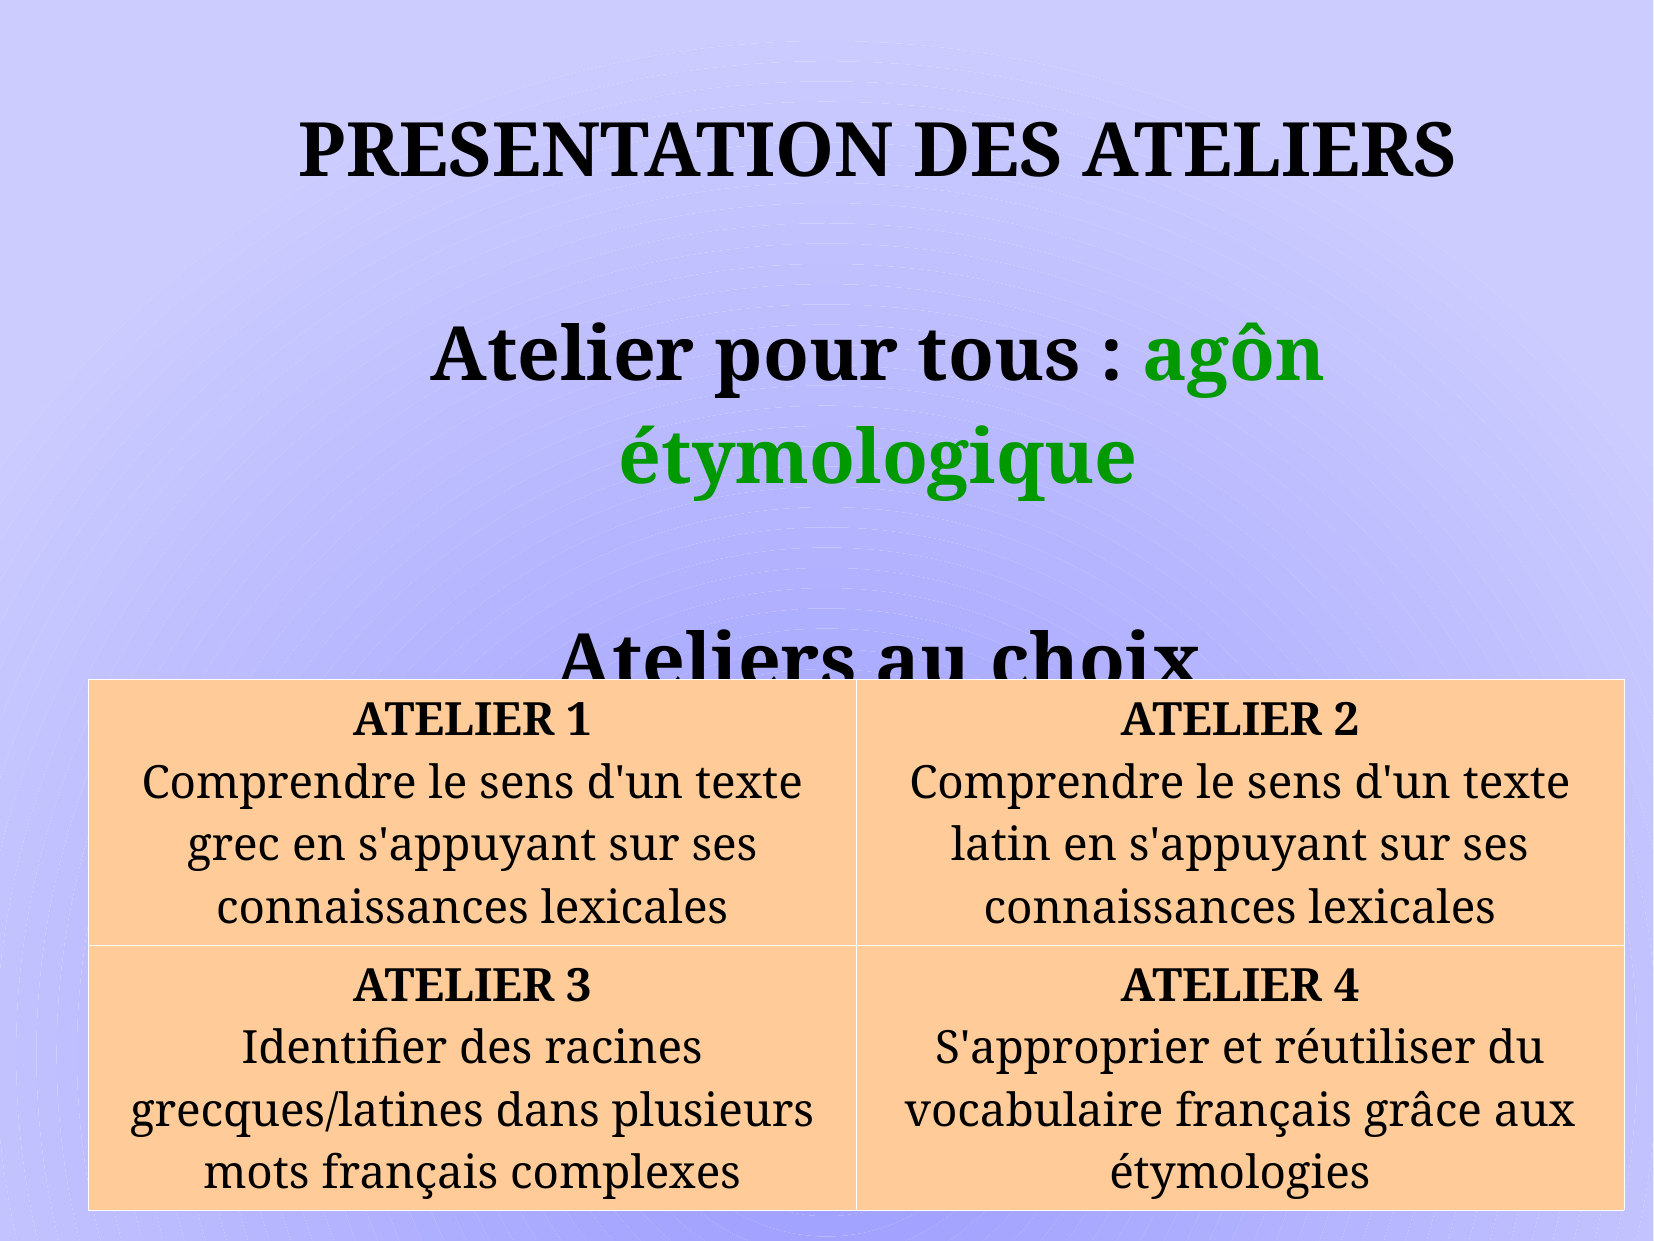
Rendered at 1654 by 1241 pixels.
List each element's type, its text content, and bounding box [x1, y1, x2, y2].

text_box PRESENTATION DES ATELIERS Atelier pour tous : agôn étymologique Ateliers au choix [206, 88, 1551, 621]
table_cell ATELIER 3 Identifier des racines grecques/latines dans plusieurs mots français complexes [89, 946, 856, 1210]
table_header ATELIER 1 Comprendre le sens d'un texte grec en s'appuyant sur ses connaissances lexicales [89, 680, 856, 945]
table_cell ATELIER 4 S'approprier et réutiliser du vocabulaire français grâce aux étymologies [857, 946, 1624, 1210]
table_header ATELIER 2 Comprendre le sens d'un texte latin en s'appuyant sur ses connaissances lexicales [857, 680, 1624, 945]
